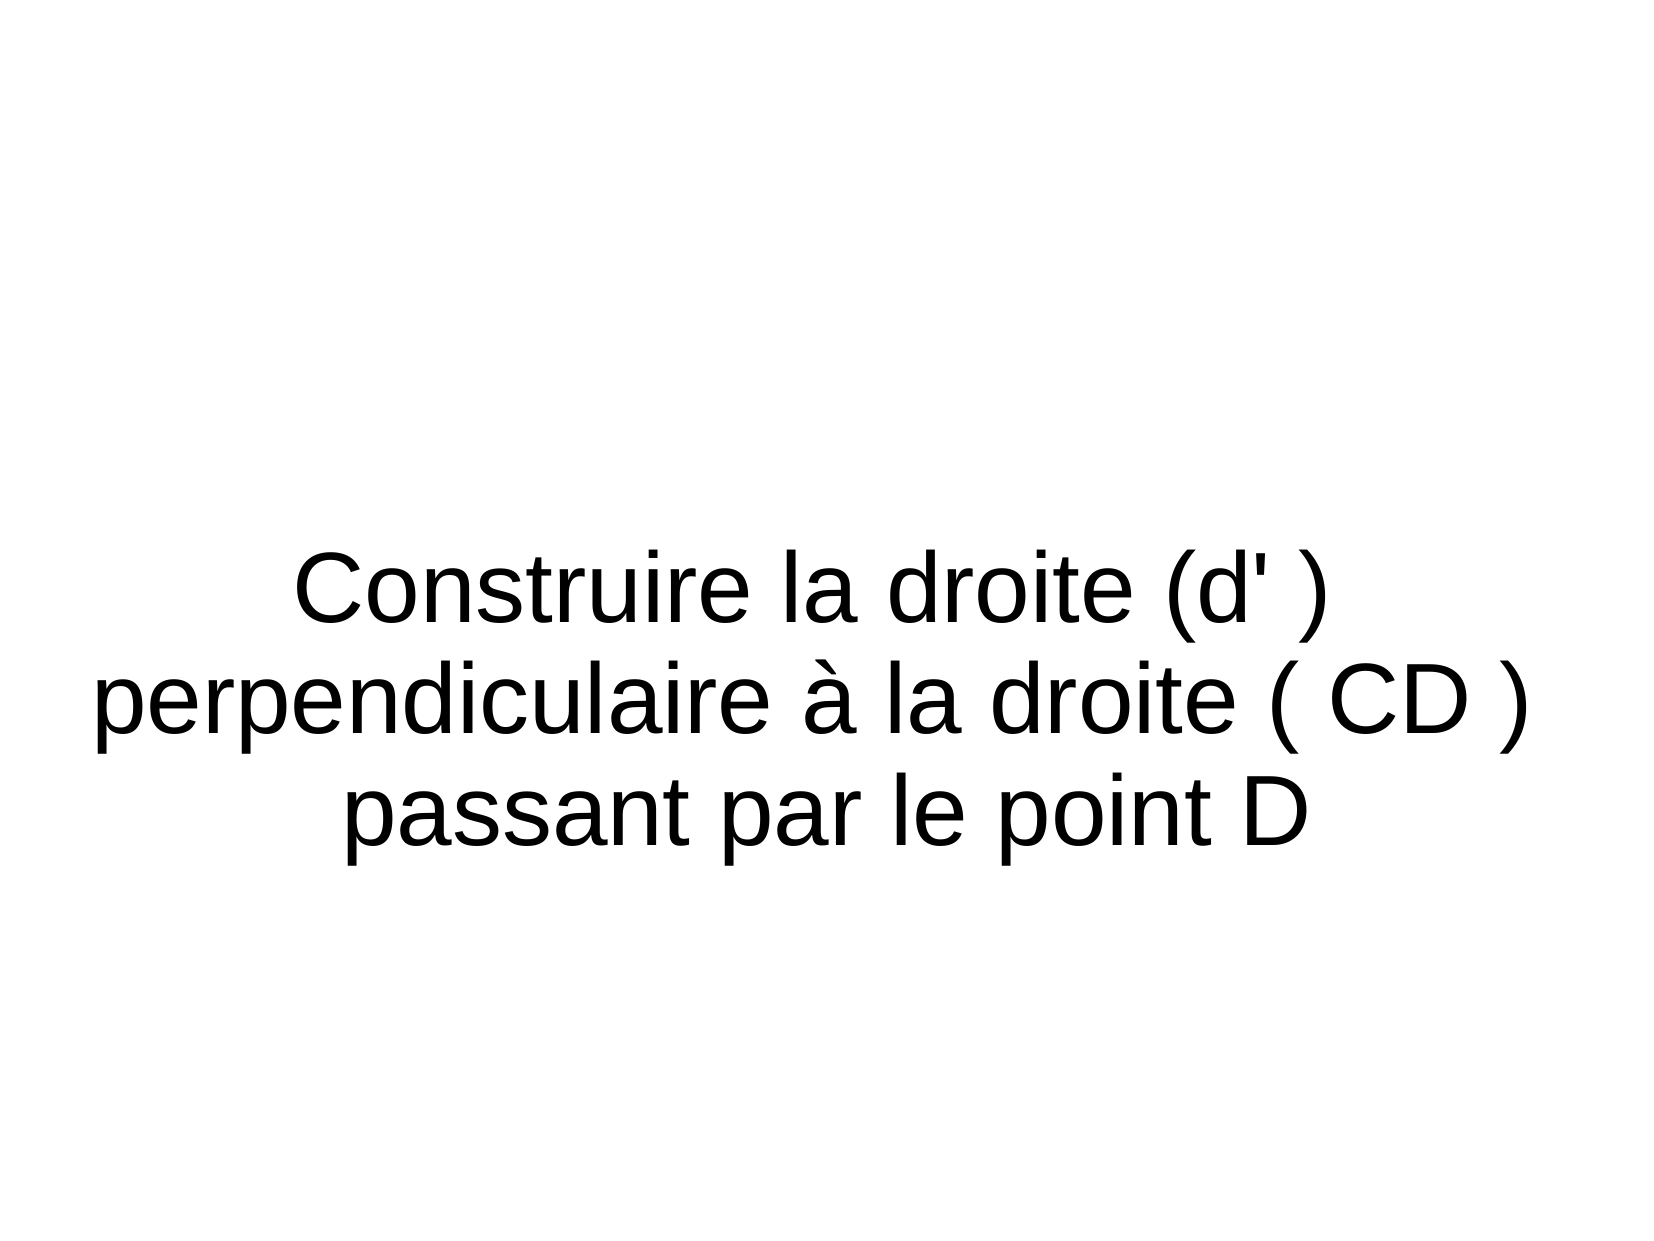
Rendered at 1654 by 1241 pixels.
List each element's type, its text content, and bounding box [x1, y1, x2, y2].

subtitle Construire la droite (d' ) perpendiculaire à la droite ( CD ) passant par le point D [82, 290, 1571, 1109]
